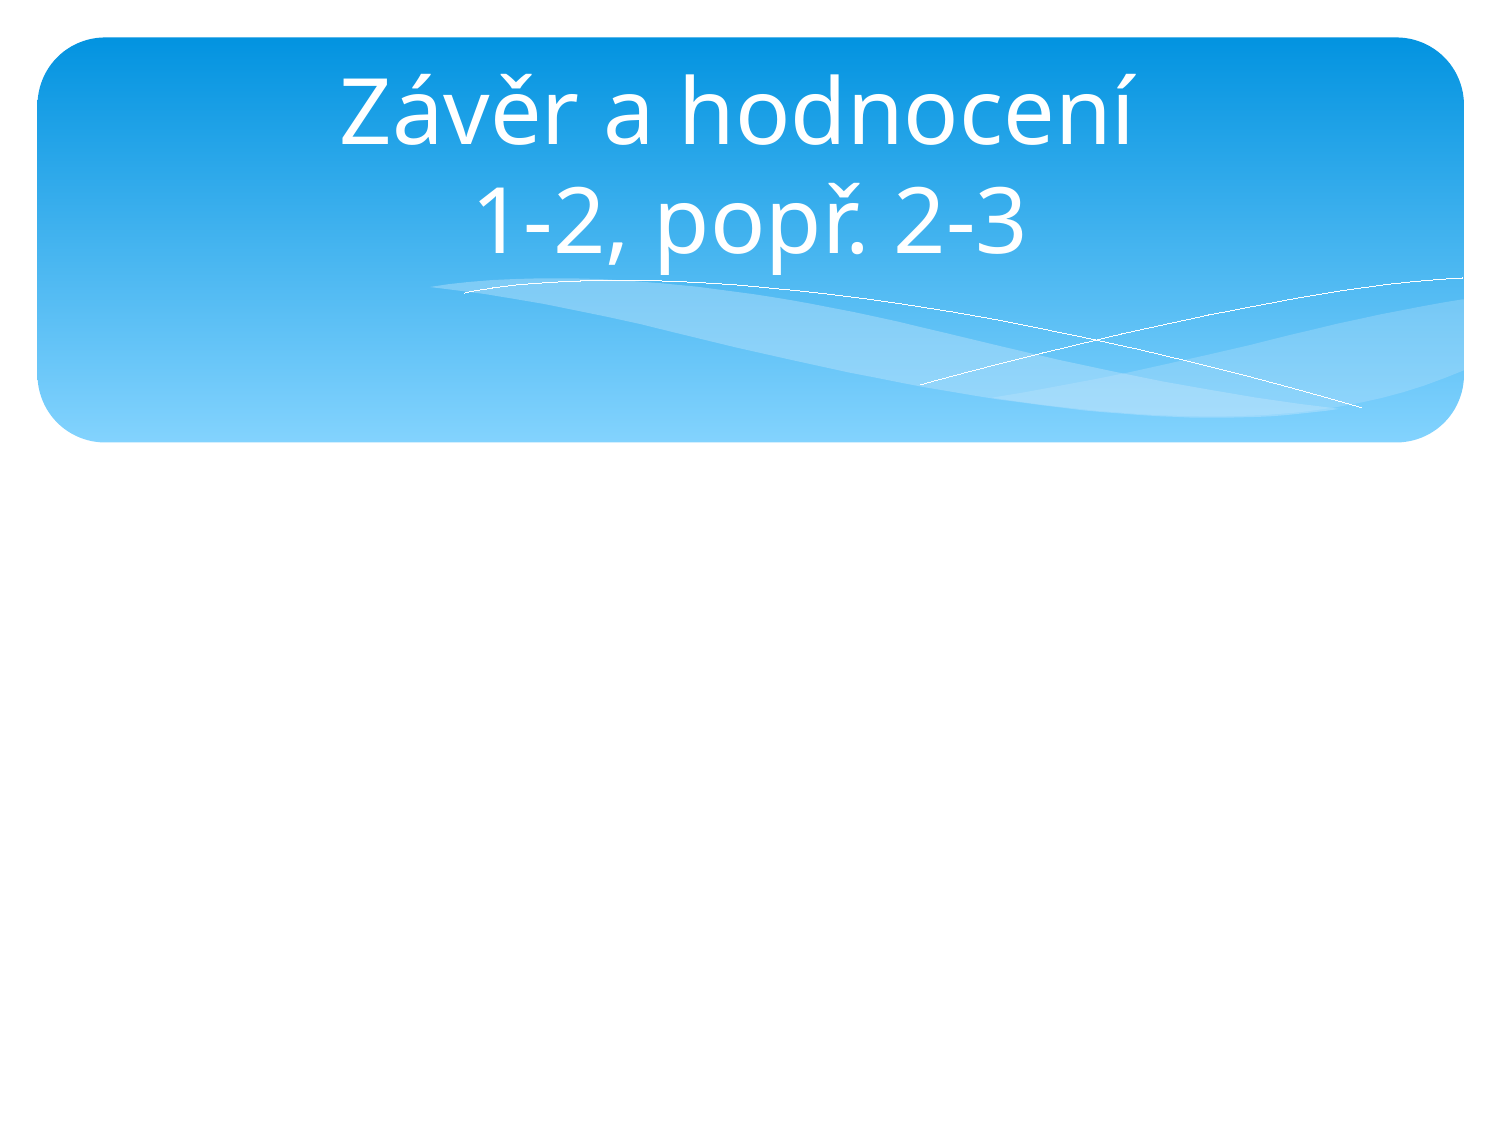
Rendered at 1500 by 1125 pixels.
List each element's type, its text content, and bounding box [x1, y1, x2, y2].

title Závěr a hodnocení 1-2, popř. 2-3 [75, 45, 1425, 445]
